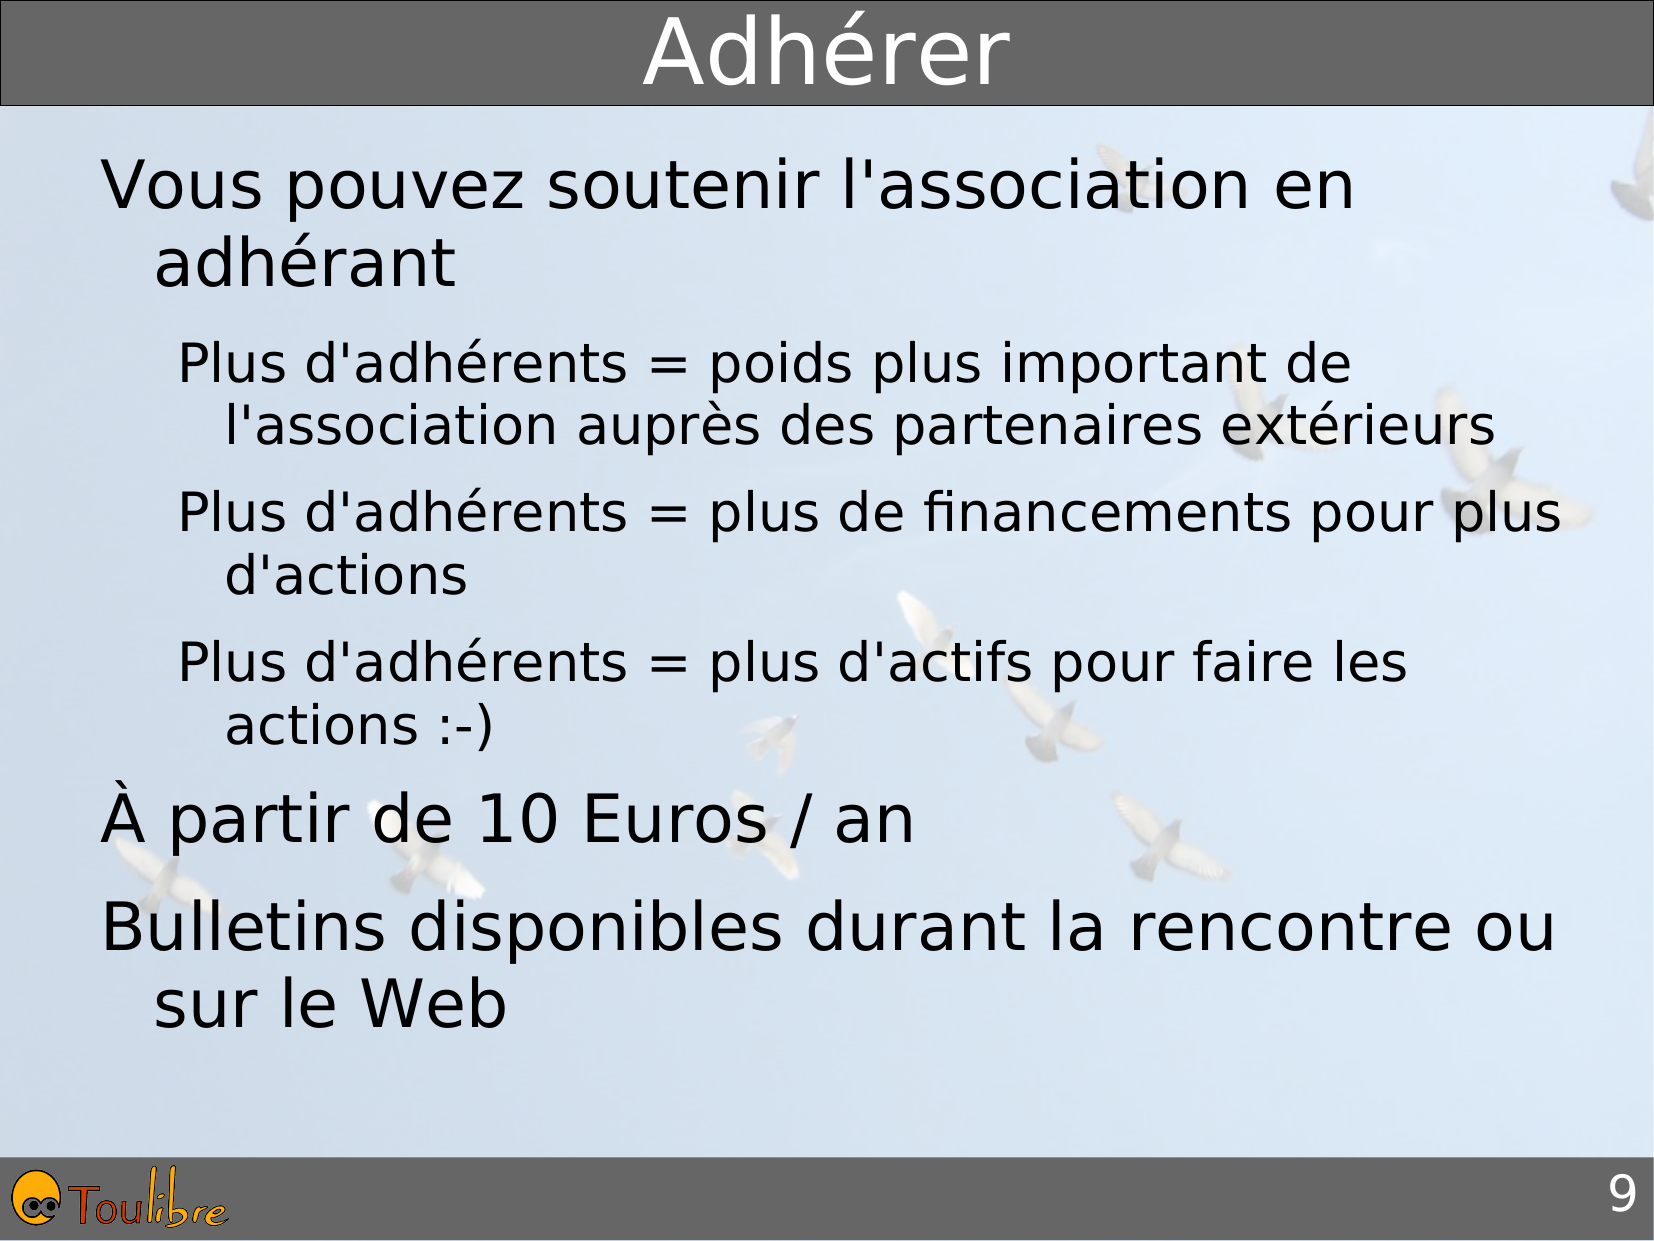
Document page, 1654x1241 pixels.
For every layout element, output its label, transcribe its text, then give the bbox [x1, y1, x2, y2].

picture [11, 1165, 229, 1228]
title Adhérer [0, 0, 1654, 107]
list Vous pouvez soutenir l'association en adhérant Plus d'adhérents = poids plus important de l'association auprès des partenaires extérieurs Plus d'adhérents = plus de financements pour plus d'actions Plus d'adhérents = plus d'actifs pour faire les actions :-) À partir de 10 Euros / an Bulletins disponibles durant la rencontre ou sur le Web [82, 146, 1571, 1094]
